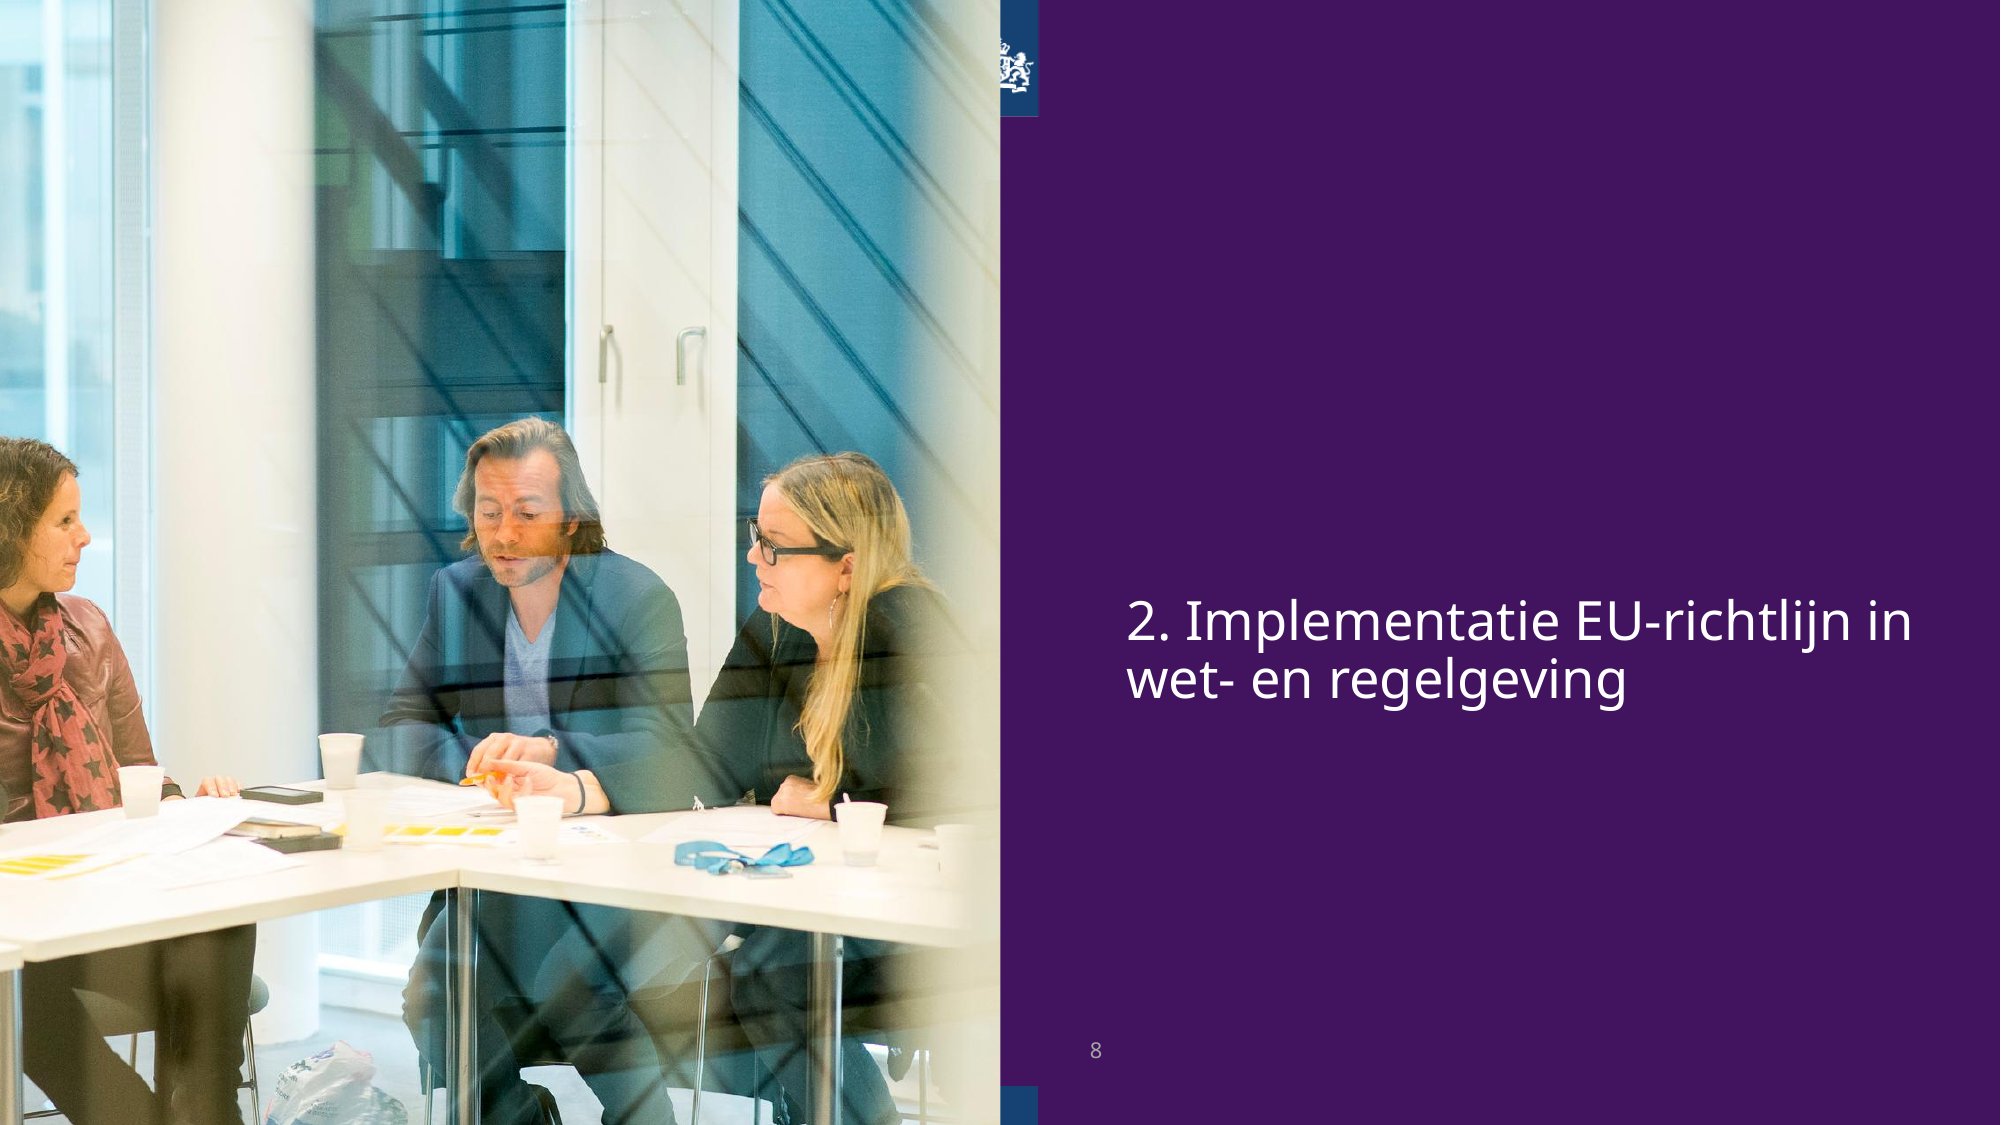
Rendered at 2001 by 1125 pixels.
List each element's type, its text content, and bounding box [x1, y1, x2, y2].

title 2. Implementatie EU-richtlijn in wet- en regelgeving [1110, 562, 1932, 718]
text_box [1074, 1020, 1897, 1074]
picture [0, 0, 1001, 1125]
